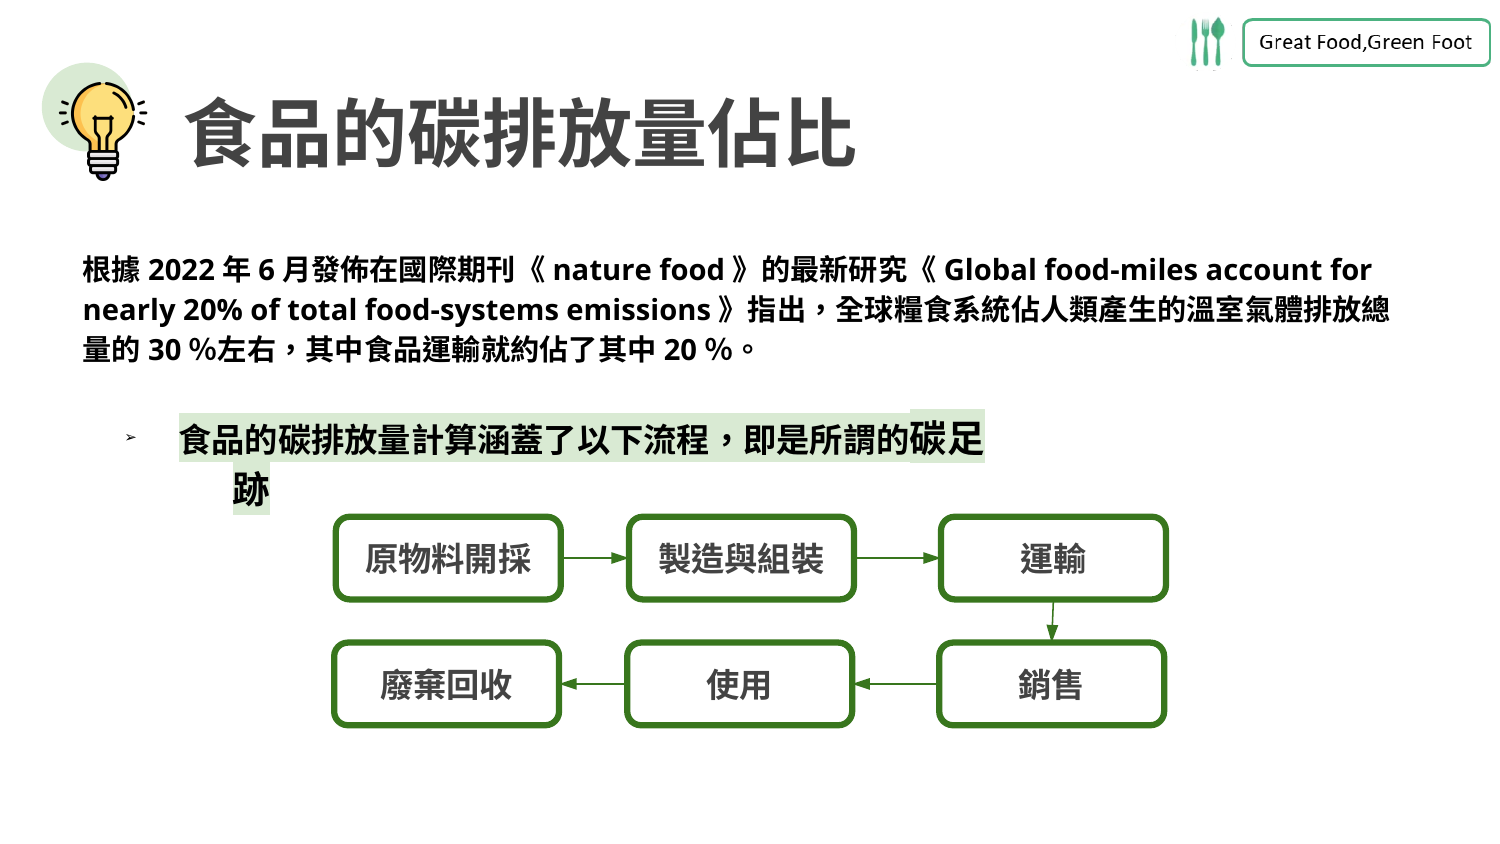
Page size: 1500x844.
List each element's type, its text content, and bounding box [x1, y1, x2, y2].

text_box 銷售 [939, 642, 1165, 726]
text_box 根據2022年6月發佈在國際期刊《nature food》的最新研究《Global food-miles account for nearly 20% of total food-systems emissions》指出，全球糧食系統佔人類產生的溫室氣體排放總量的30％左右，其中食品運輸就約佔了其中20％。 [67, 230, 1433, 378]
text_box [41, 62, 125, 137]
text_box 運輸 [940, 516, 1166, 600]
text_box 使用 [627, 642, 853, 726]
picture [1175, 12, 1491, 71]
text_box 食品的碳排放量計算涵蓋了以下流程，即是所謂的碳足跡 [67, 392, 1022, 469]
text_box 食品的碳排放量佔比 [167, 70, 1350, 193]
text_box 廢棄回收 [334, 642, 560, 726]
picture [53, 82, 153, 182]
text_box 原物料開採 [335, 516, 561, 600]
text_box 製造與組裝 [628, 516, 854, 600]
